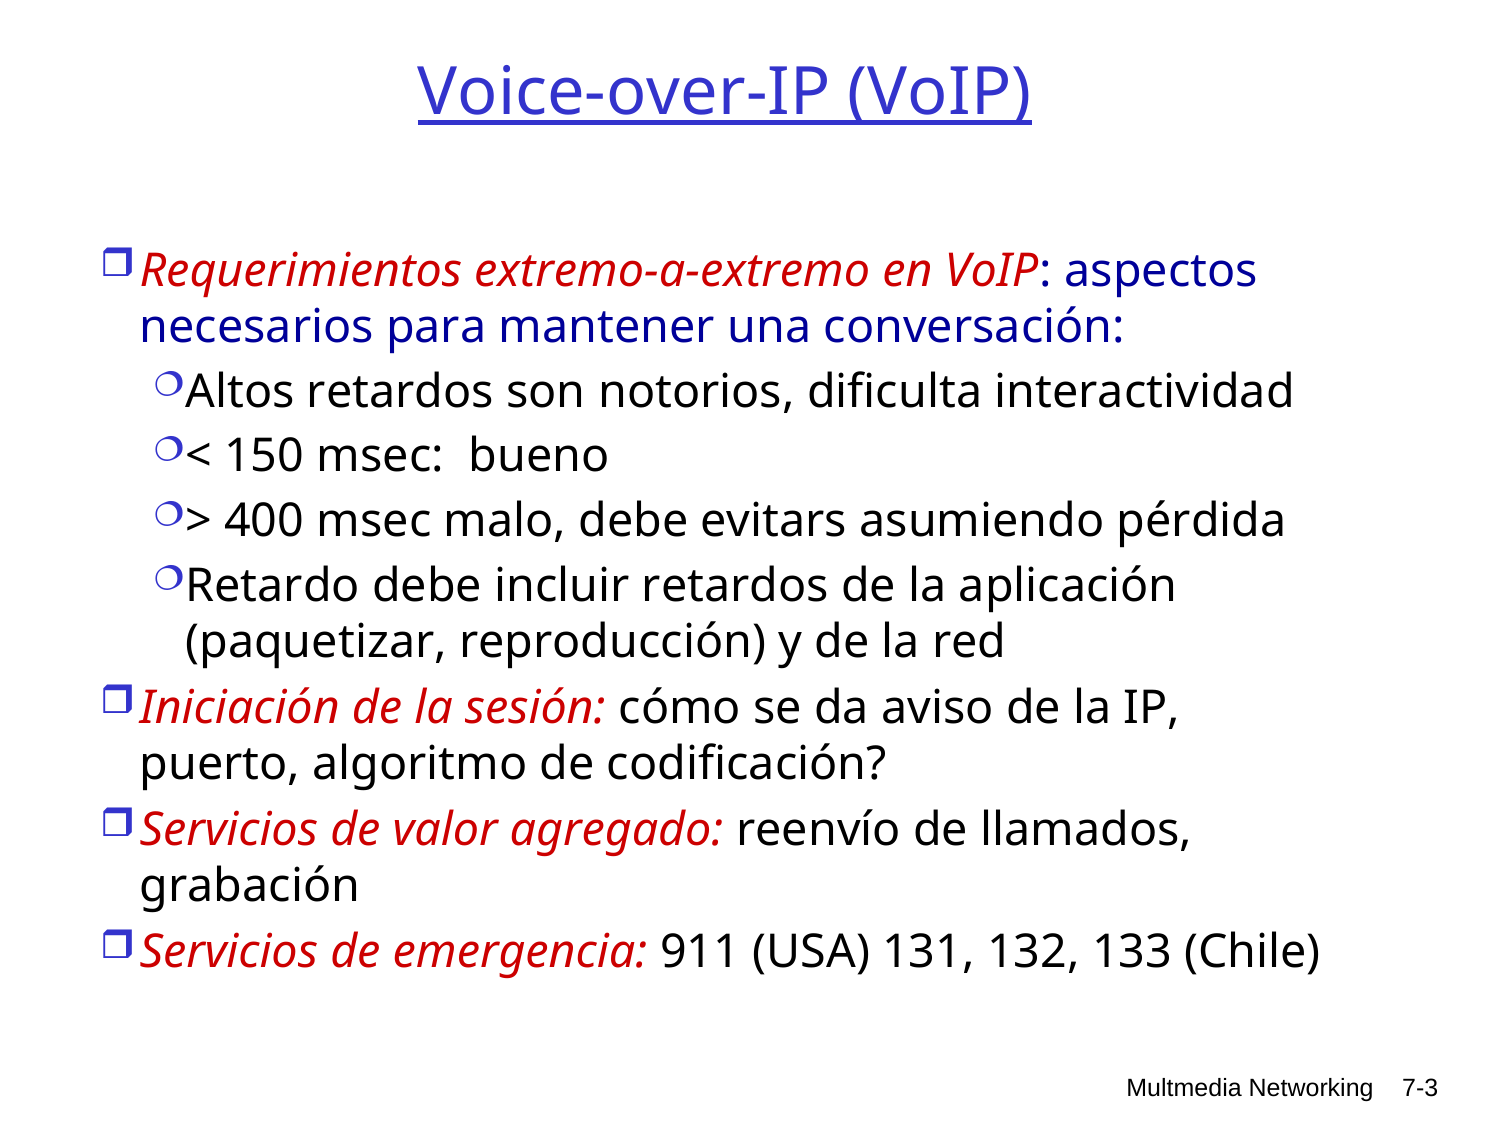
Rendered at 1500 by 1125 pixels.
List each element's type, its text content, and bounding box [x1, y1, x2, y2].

list Requerimientos extremo-a-extremo en VoIP: aspectos necesarios para mantener una conversación: Altos retardos son notorios, dificulta interactividad < 150 msec: bueno > 400 msec malo, debe evitars asumiendo pérdida Retardo debe incluir retardos de la aplicación (paquetizar, reproducción) y de la red Iniciación de la sesión: cómo se da aviso de la IP, puerto, algoritmo de codificación? Servicios de valor agregado: reenvío de llamados, grabación Servicios de emergencia: 911 (USA) 131, 132, 133 (Chile) [85, 232, 1361, 995]
text_box 7-<number> [1342, 1064, 1454, 1125]
title Voice-over-IP (VoIP) [75, 37, 1351, 140]
text_box Multmedia Networking [913, 1064, 1342, 1125]
